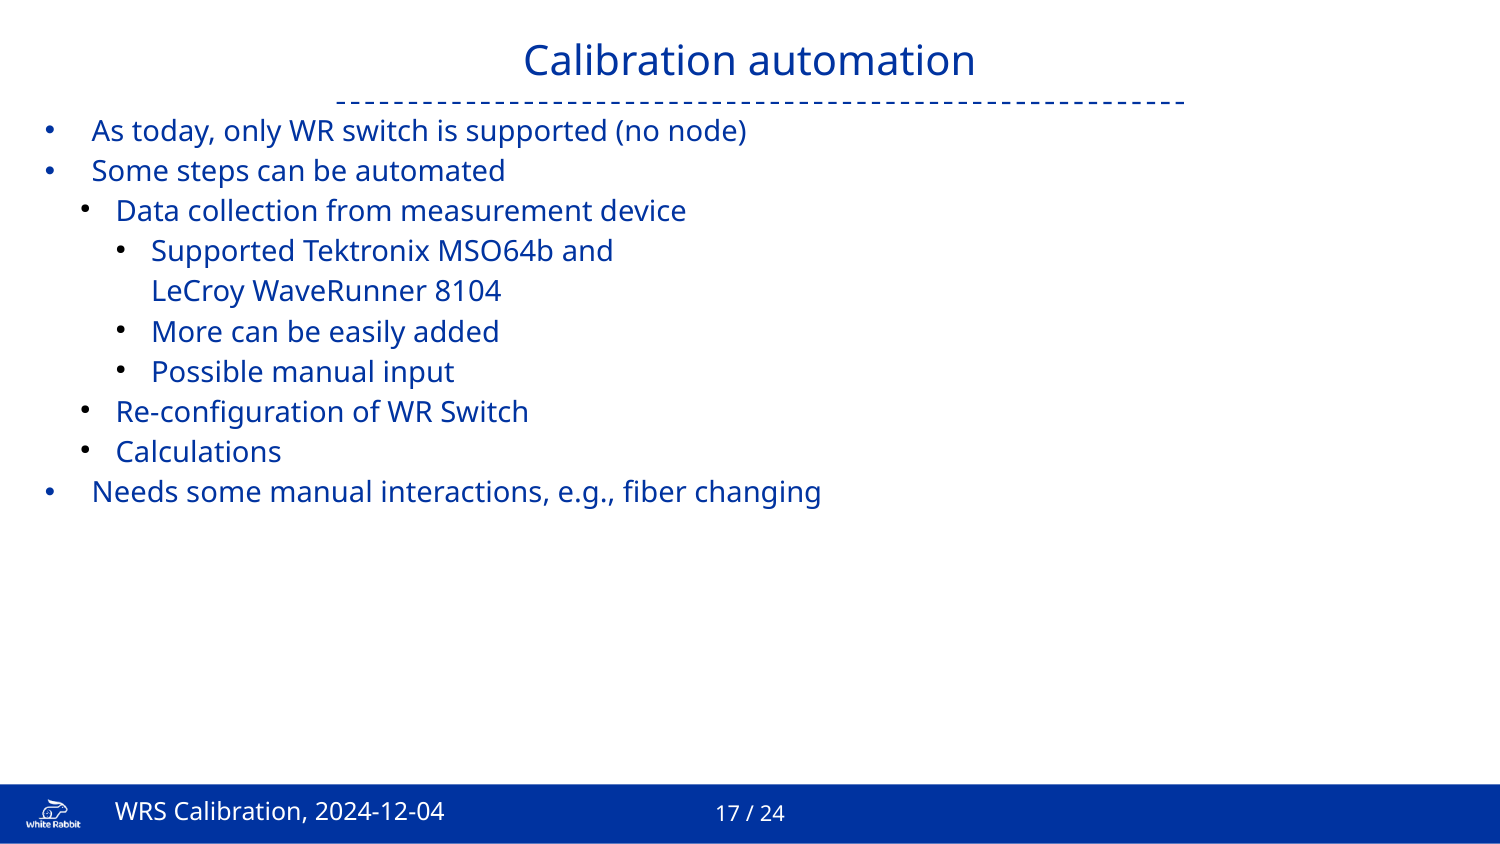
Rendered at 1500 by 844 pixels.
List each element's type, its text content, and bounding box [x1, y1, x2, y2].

slide_number <number> / 24 [0, 791, 1500, 837]
title Calibration automation [0, 0, 1500, 117]
text_box As today, only WR switch is supported (no node) Some steps can be automated Data collection from measurement device Supported Tektronix MSO64b and LeCroy WaveRunner 8104 More can be easily added Possible manual input Re-configuration of WR Switch Calculations Needs some manual interactions, e.g., fiber changing [30, 99, 1477, 597]
